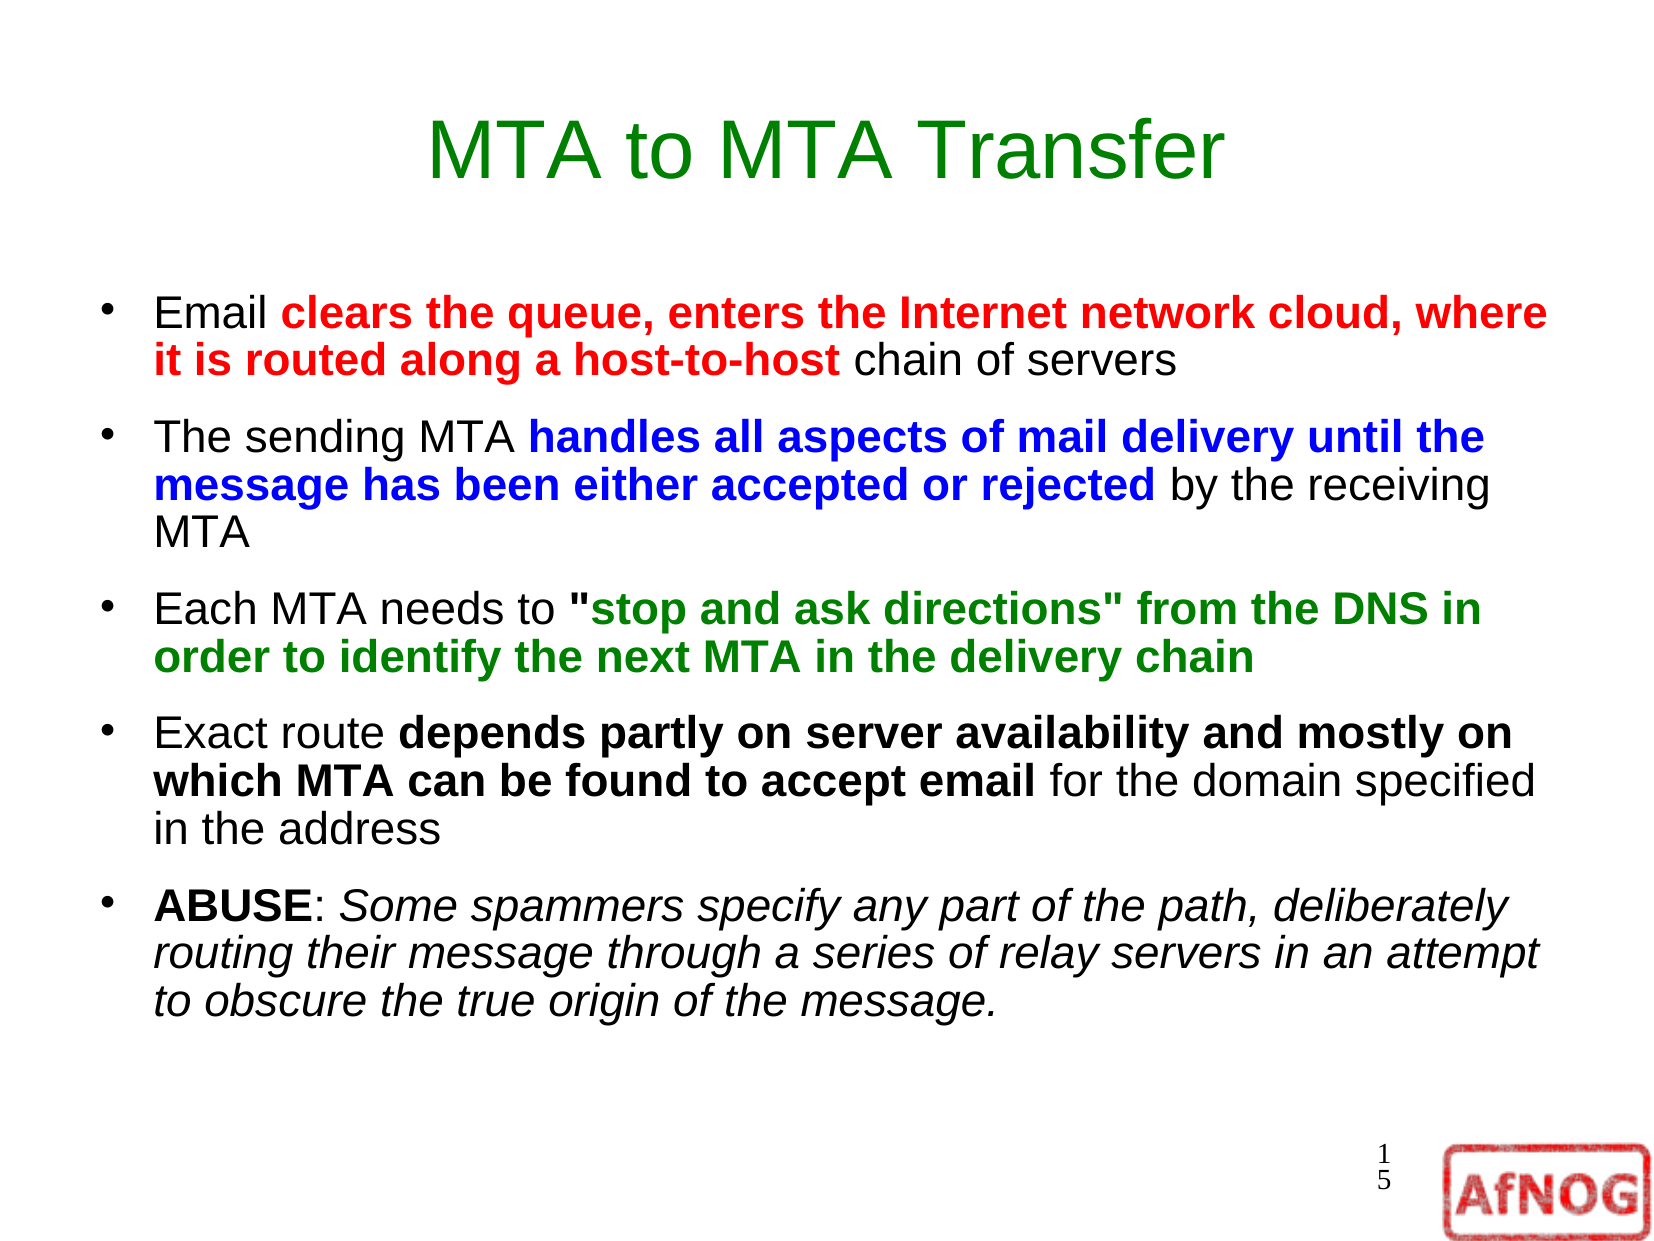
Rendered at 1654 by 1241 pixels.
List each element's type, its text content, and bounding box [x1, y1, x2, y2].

picture [1571, 1141, 1654, 1241]
title MTA to MTA Transfer [82, 15, 1571, 290]
list Email clears the queue, enters the Internet network cloud, where it is routed along a host-to-host chain of servers The sending MTA handles all aspects of mail delivery until the message has been either accepted or rejected by the receiving MTA Each MTA needs to "stop and ask directions" from the DNS in order to identify the next MTA in the delivery chain Exact route depends partly on server availability and mostly on which MTA can be found to accept email for the domain specified in the address ABUSE: Some spammers specify any part of the path, deliberately routing their message through a series of relay servers in an attempt to obscure the true origin of the message. [82, 290, 1571, 1241]
